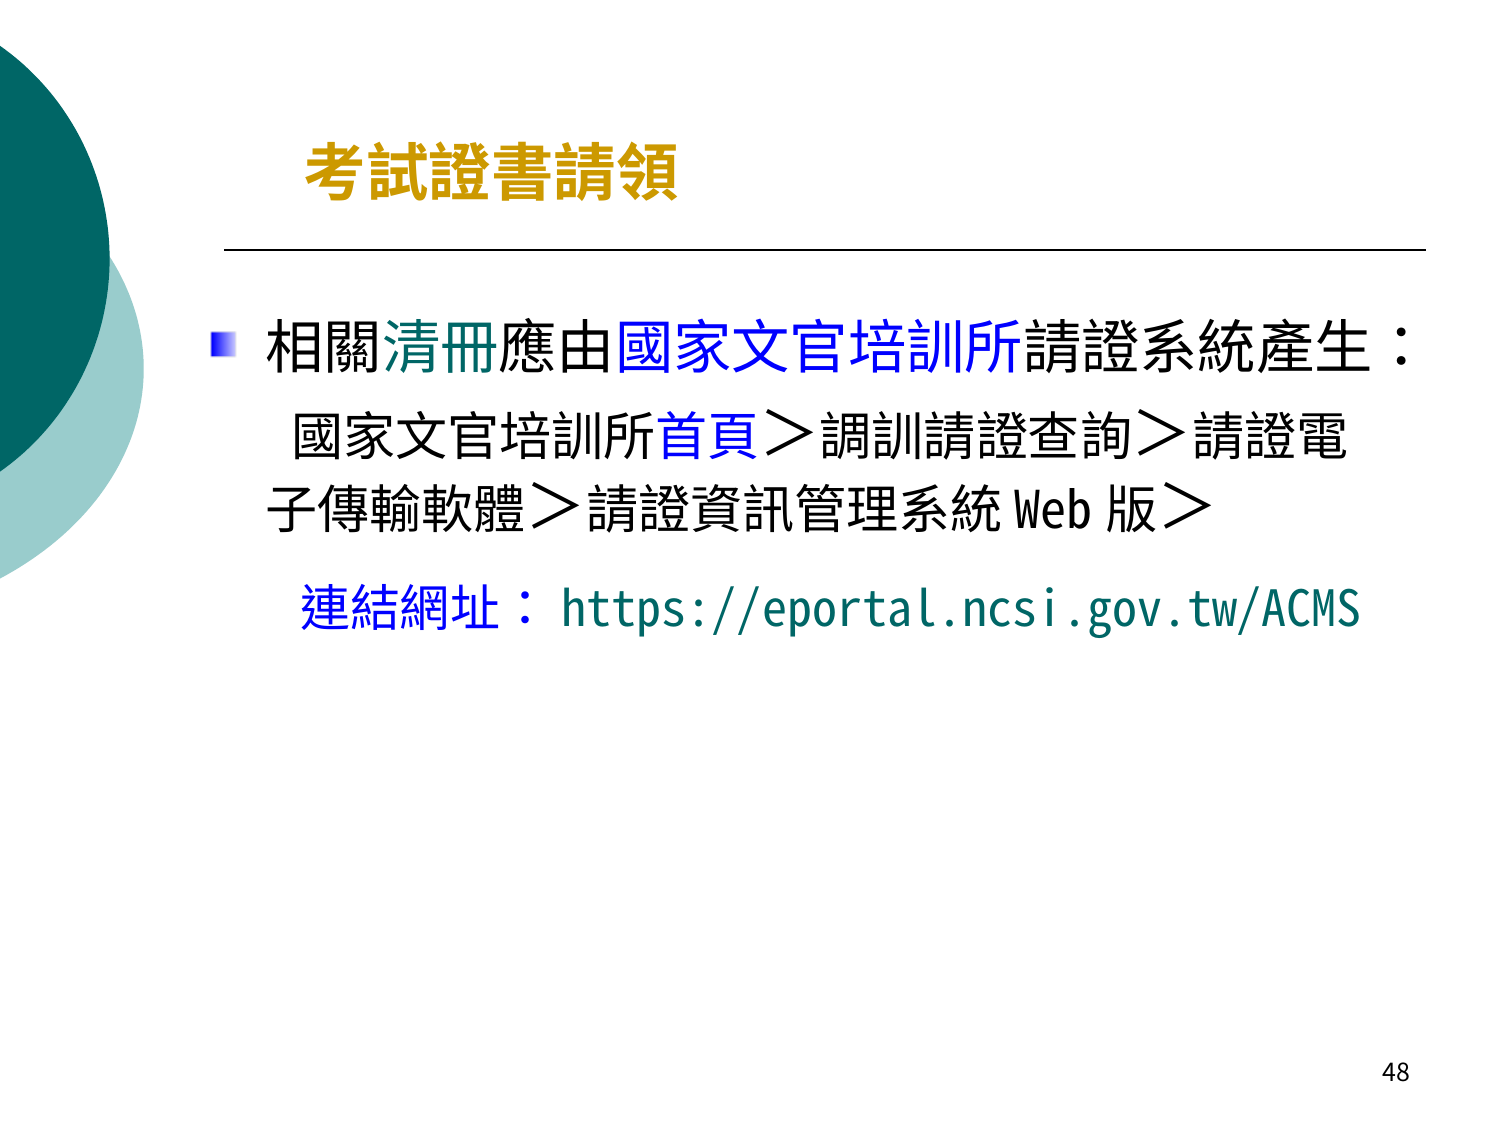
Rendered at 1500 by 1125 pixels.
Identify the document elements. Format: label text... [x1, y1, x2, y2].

list 相關清冊應由國家文官培訓所請證系統產生： 國家文官培訓所首頁＞調訓請證查詢＞請證電子傳輸軟體＞請證資訊管理系統Web版＞ 連結網址：https://eportal.ncsi.gov.tw/ACMS [194, 302, 1395, 837]
text_box 考試證書請領 [289, 125, 762, 216]
